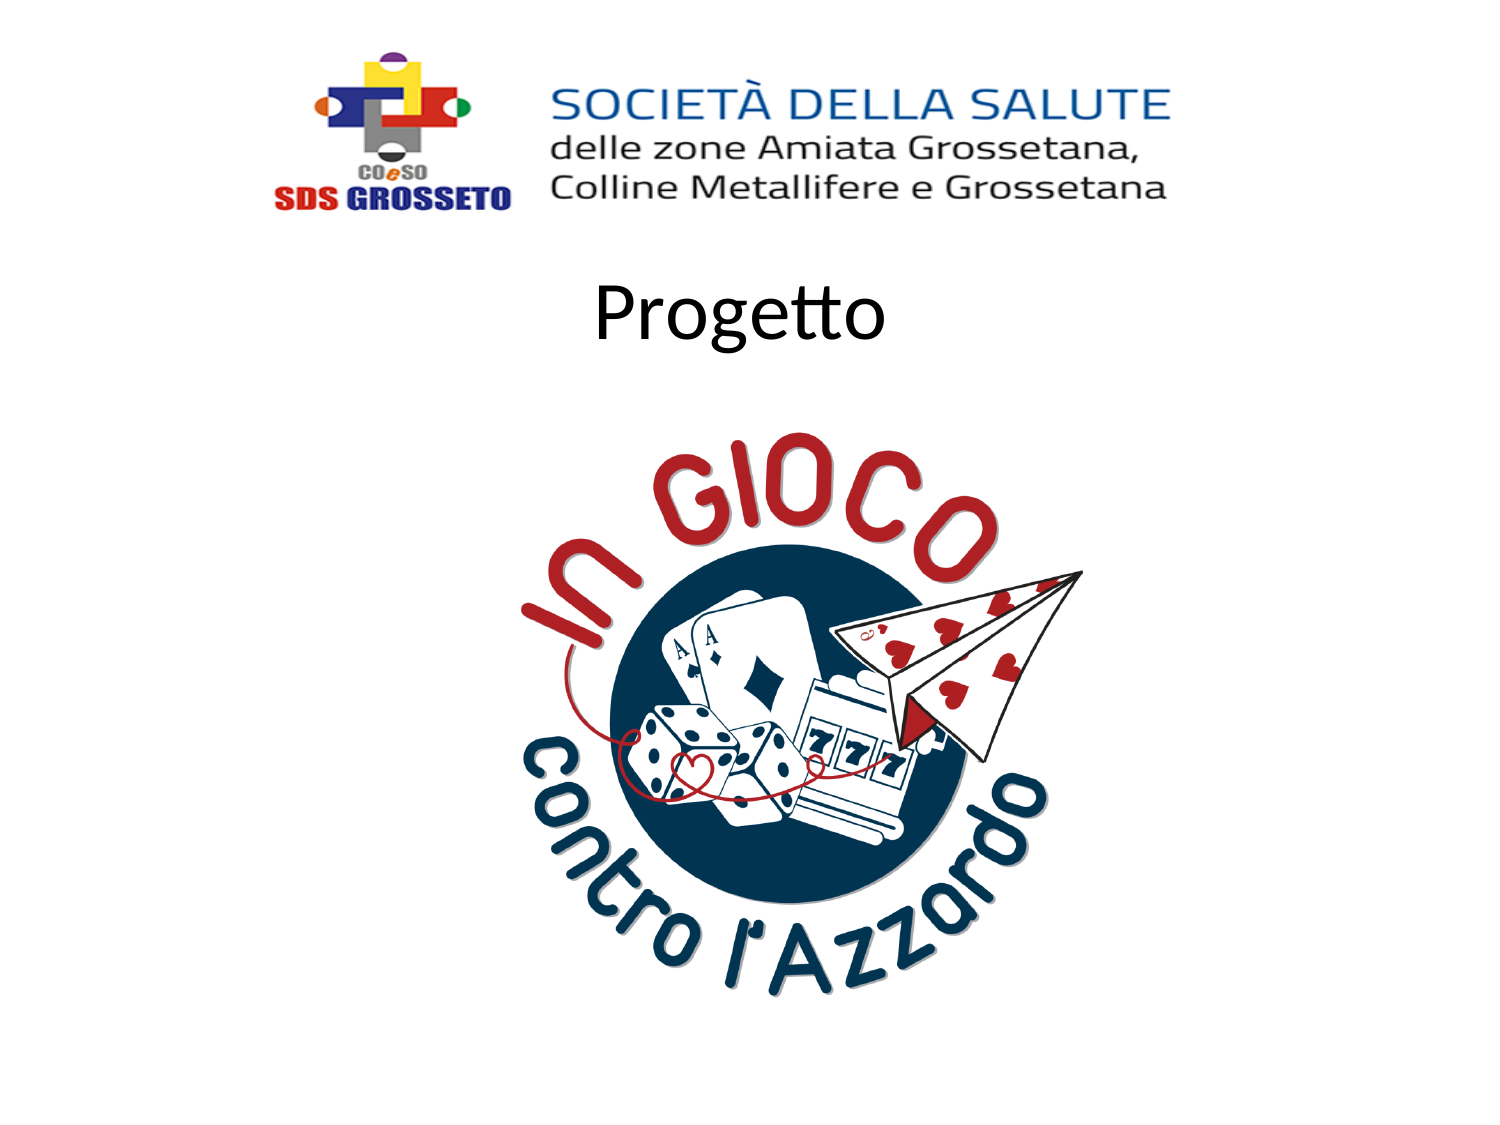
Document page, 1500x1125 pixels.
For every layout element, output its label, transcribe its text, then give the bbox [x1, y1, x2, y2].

picture [265, 42, 1194, 221]
text_box Progetto [112, 255, 1388, 658]
picture [458, 368, 1151, 1061]
